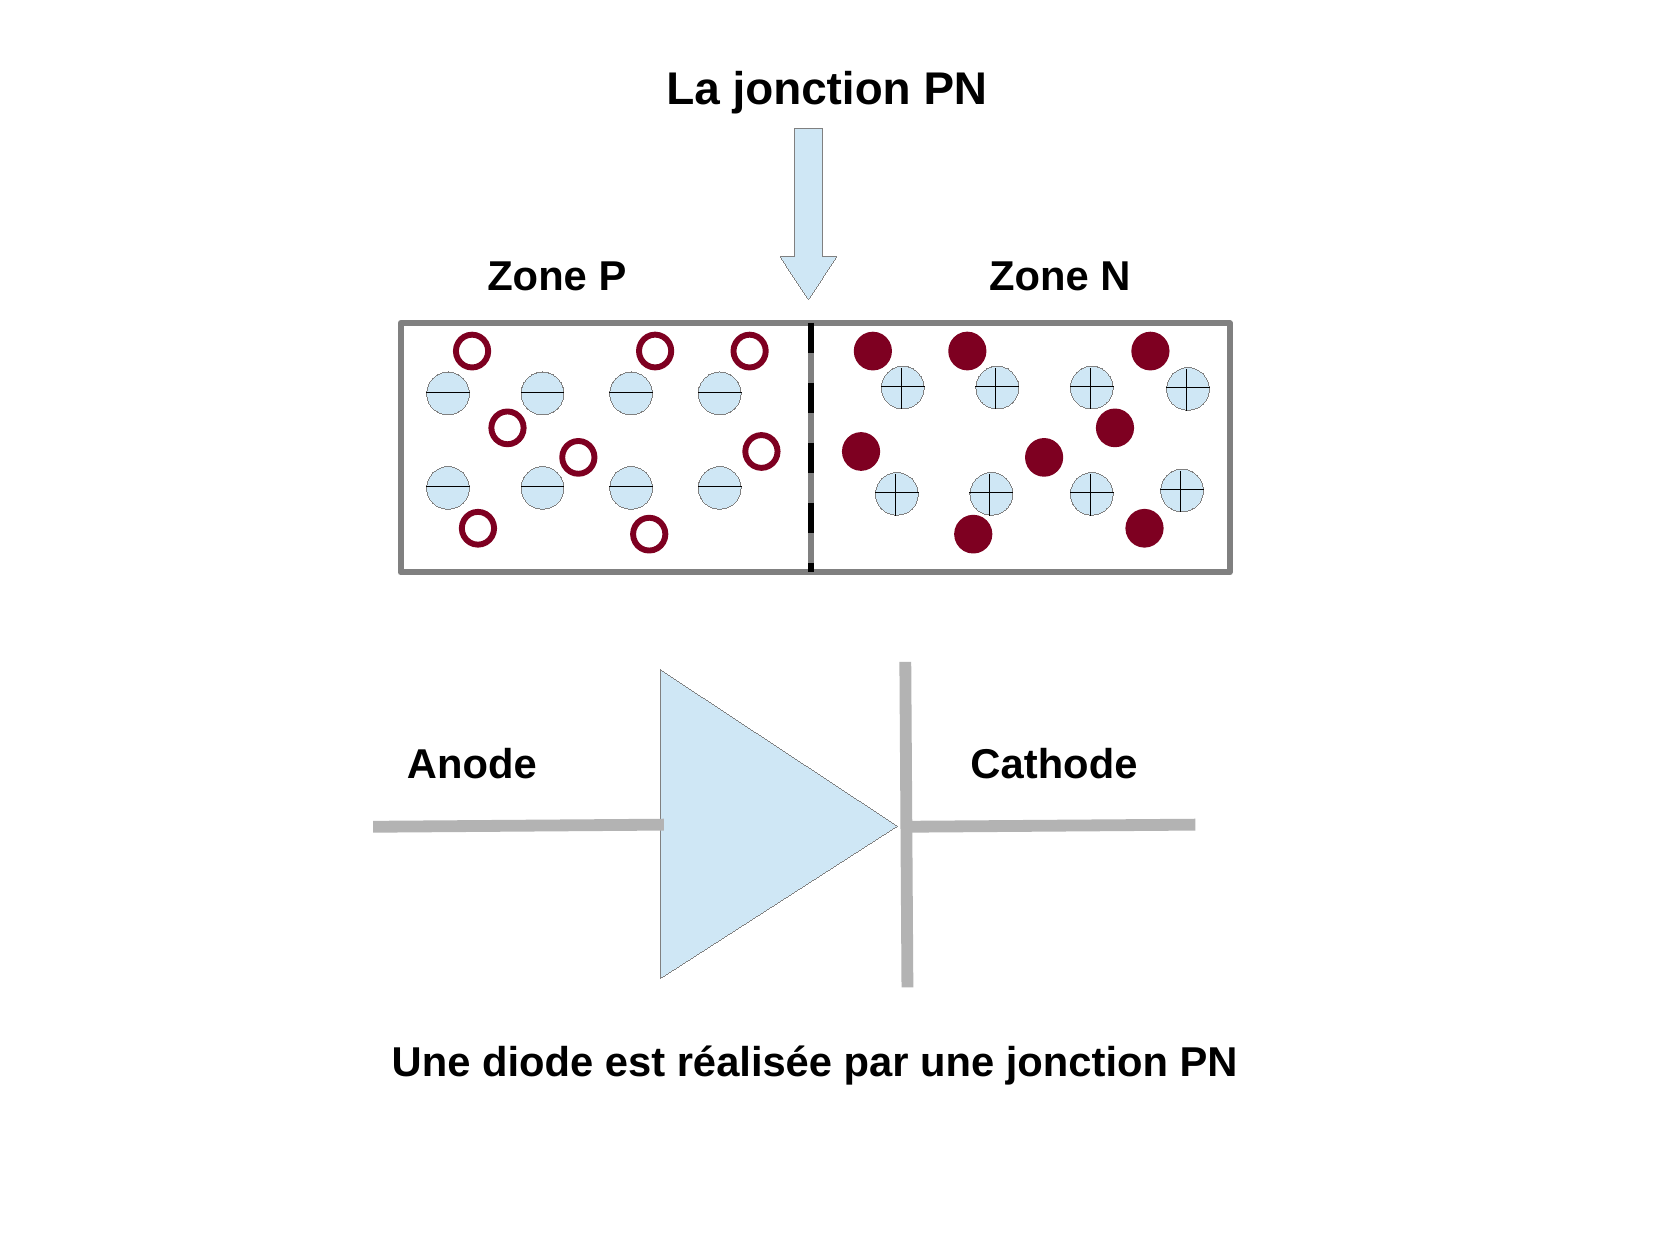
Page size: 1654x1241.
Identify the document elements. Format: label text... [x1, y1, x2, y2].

title La jonction PN [82, 49, 1571, 129]
text_box [400, 322, 1230, 573]
text_box [660, 669, 898, 979]
text_box Une diode est réalisée par une jonction PN [376, 1031, 1292, 1093]
text_box Zone P [472, 245, 650, 307]
text_box Cathode [955, 733, 1196, 796]
text_box [780, 128, 837, 300]
text_box Anode [392, 733, 570, 796]
text_box Zone N [974, 245, 1164, 307]
